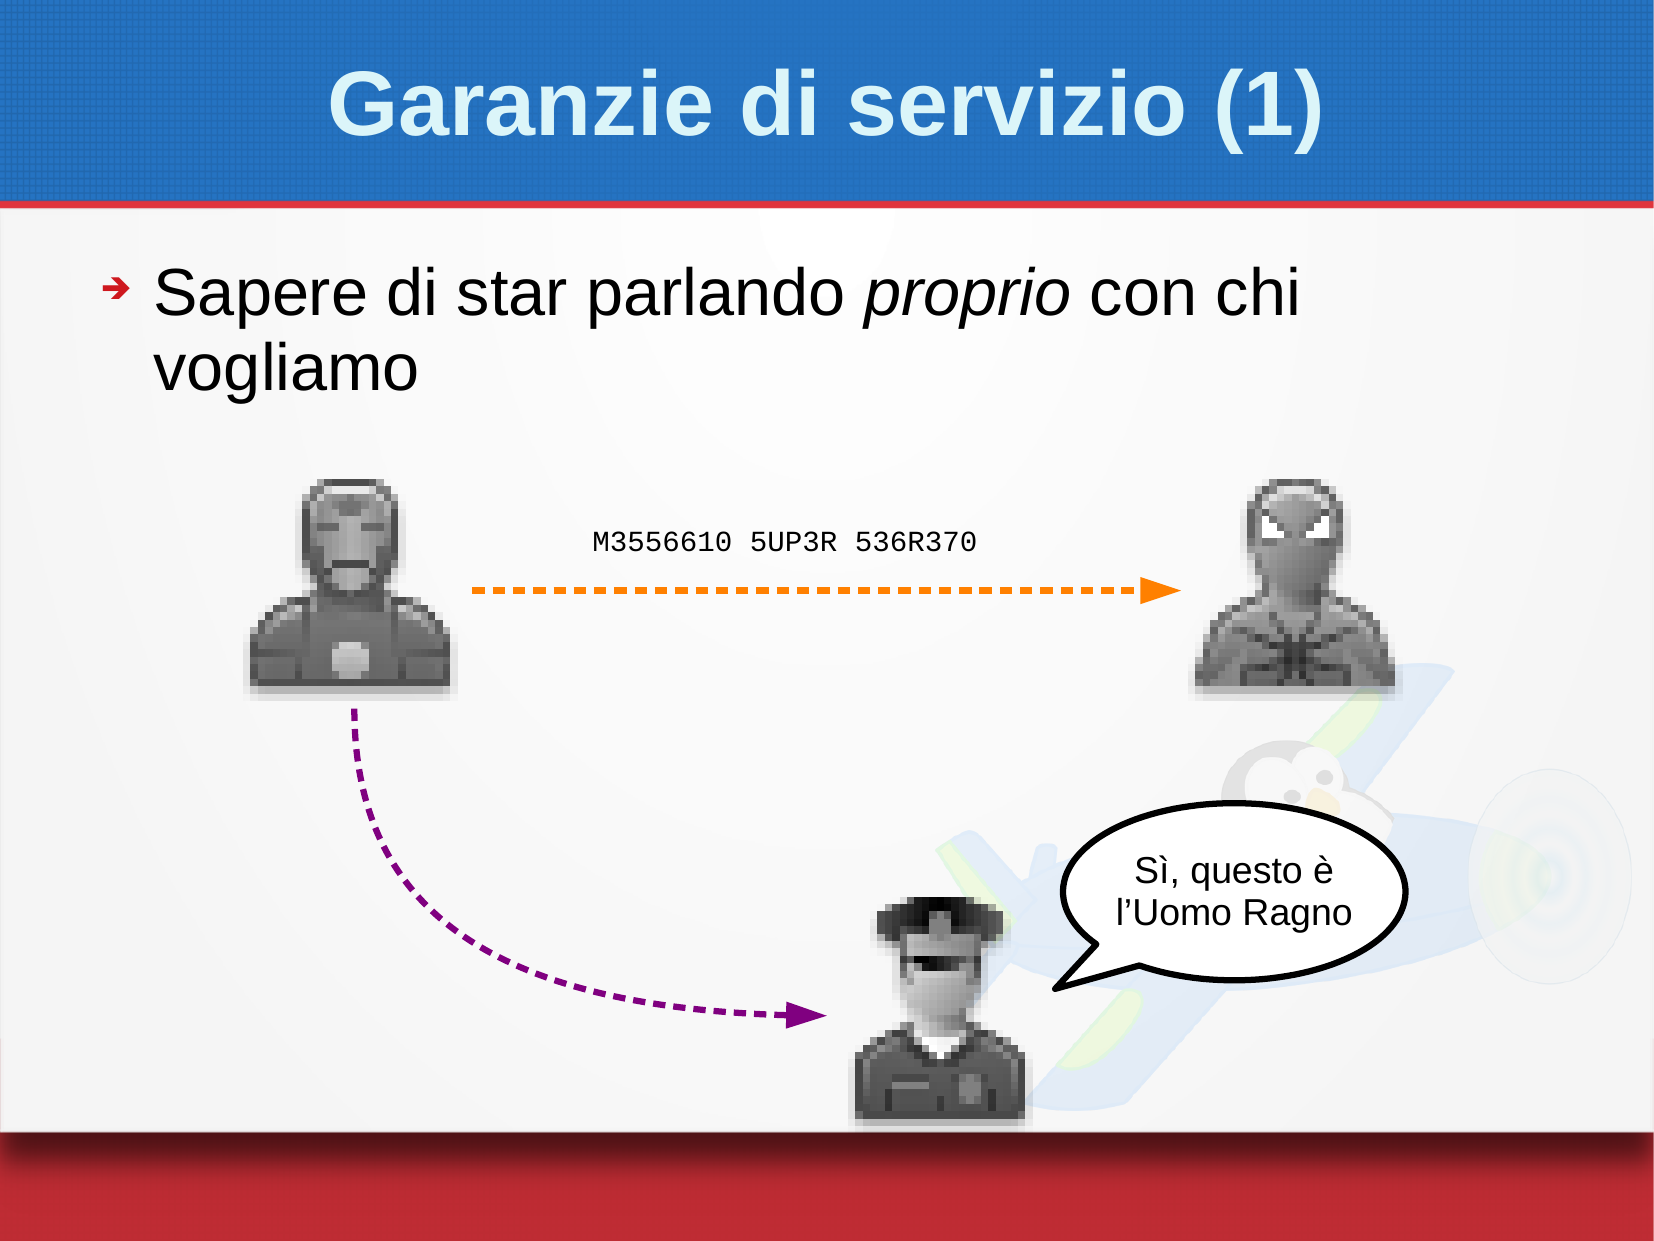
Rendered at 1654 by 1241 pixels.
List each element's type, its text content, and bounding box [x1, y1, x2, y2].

text_box M3556610 5UP3R 536R370 [577, 519, 1028, 571]
picture [0, 0, 1654, 1241]
title Garanzie di servizio (1) [82, 20, 1571, 186]
text_box Sì, questo è l’Uomo Ragno [1055, 803, 1406, 989]
list Sapere di star parlando proprio con chi vogliamo [82, 255, 1571, 414]
